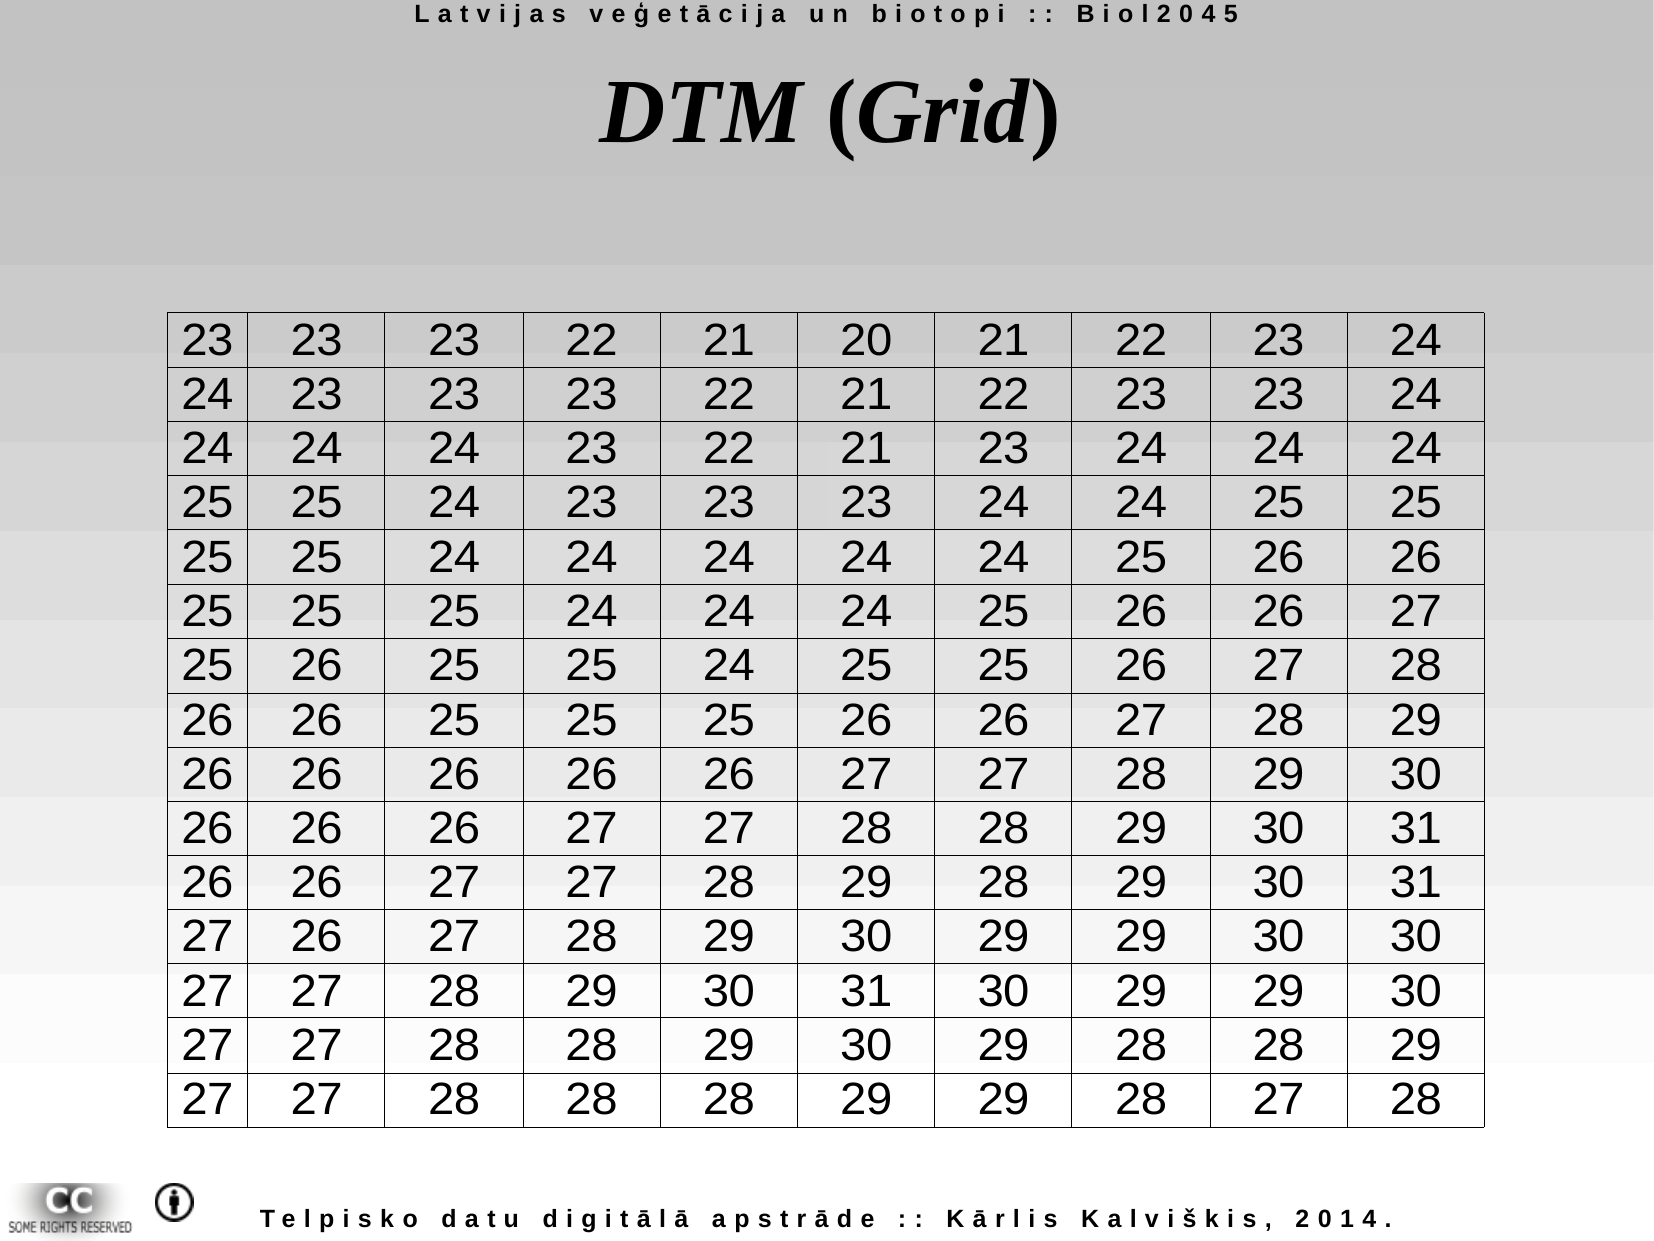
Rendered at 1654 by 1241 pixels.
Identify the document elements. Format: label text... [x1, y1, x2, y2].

picture [0, 0, 1654, 1241]
chart [166, 312, 1487, 1129]
title DTM (Grid) [34, 61, 1626, 296]
